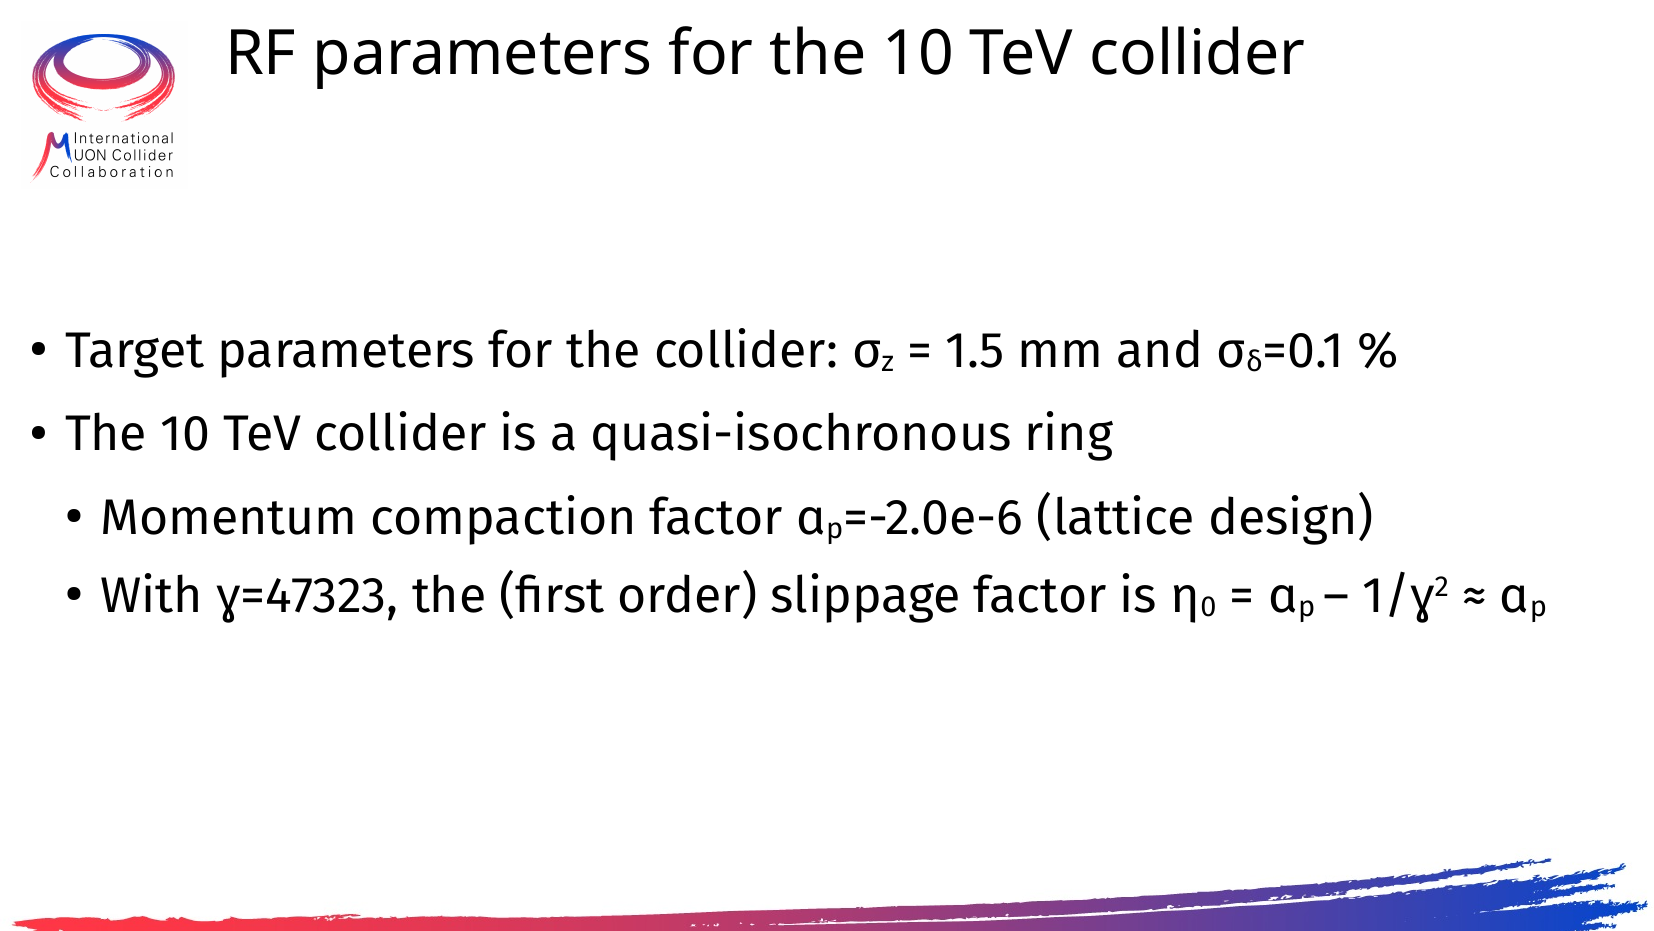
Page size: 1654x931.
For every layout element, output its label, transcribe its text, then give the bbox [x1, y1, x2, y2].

text_box [1121, 505, 1152, 576]
picture [1580, 848, 1654, 931]
list Target parameters for the collider: σz = 1.5 mm and σδ=0.1 % The 10 TeV collider is a quasi-isochronous ring Momentum compaction factor ɑp=-2.0e-6 (lattice design) With ɣ=47323, the (first order) slippage factor is η0 = ɑp – 1/ɣ2 ≈ ɑp [0, 320, 1580, 931]
picture [21, 21, 188, 189]
title RF parameters for the 10 TeV collider [225, 7, 1571, 268]
